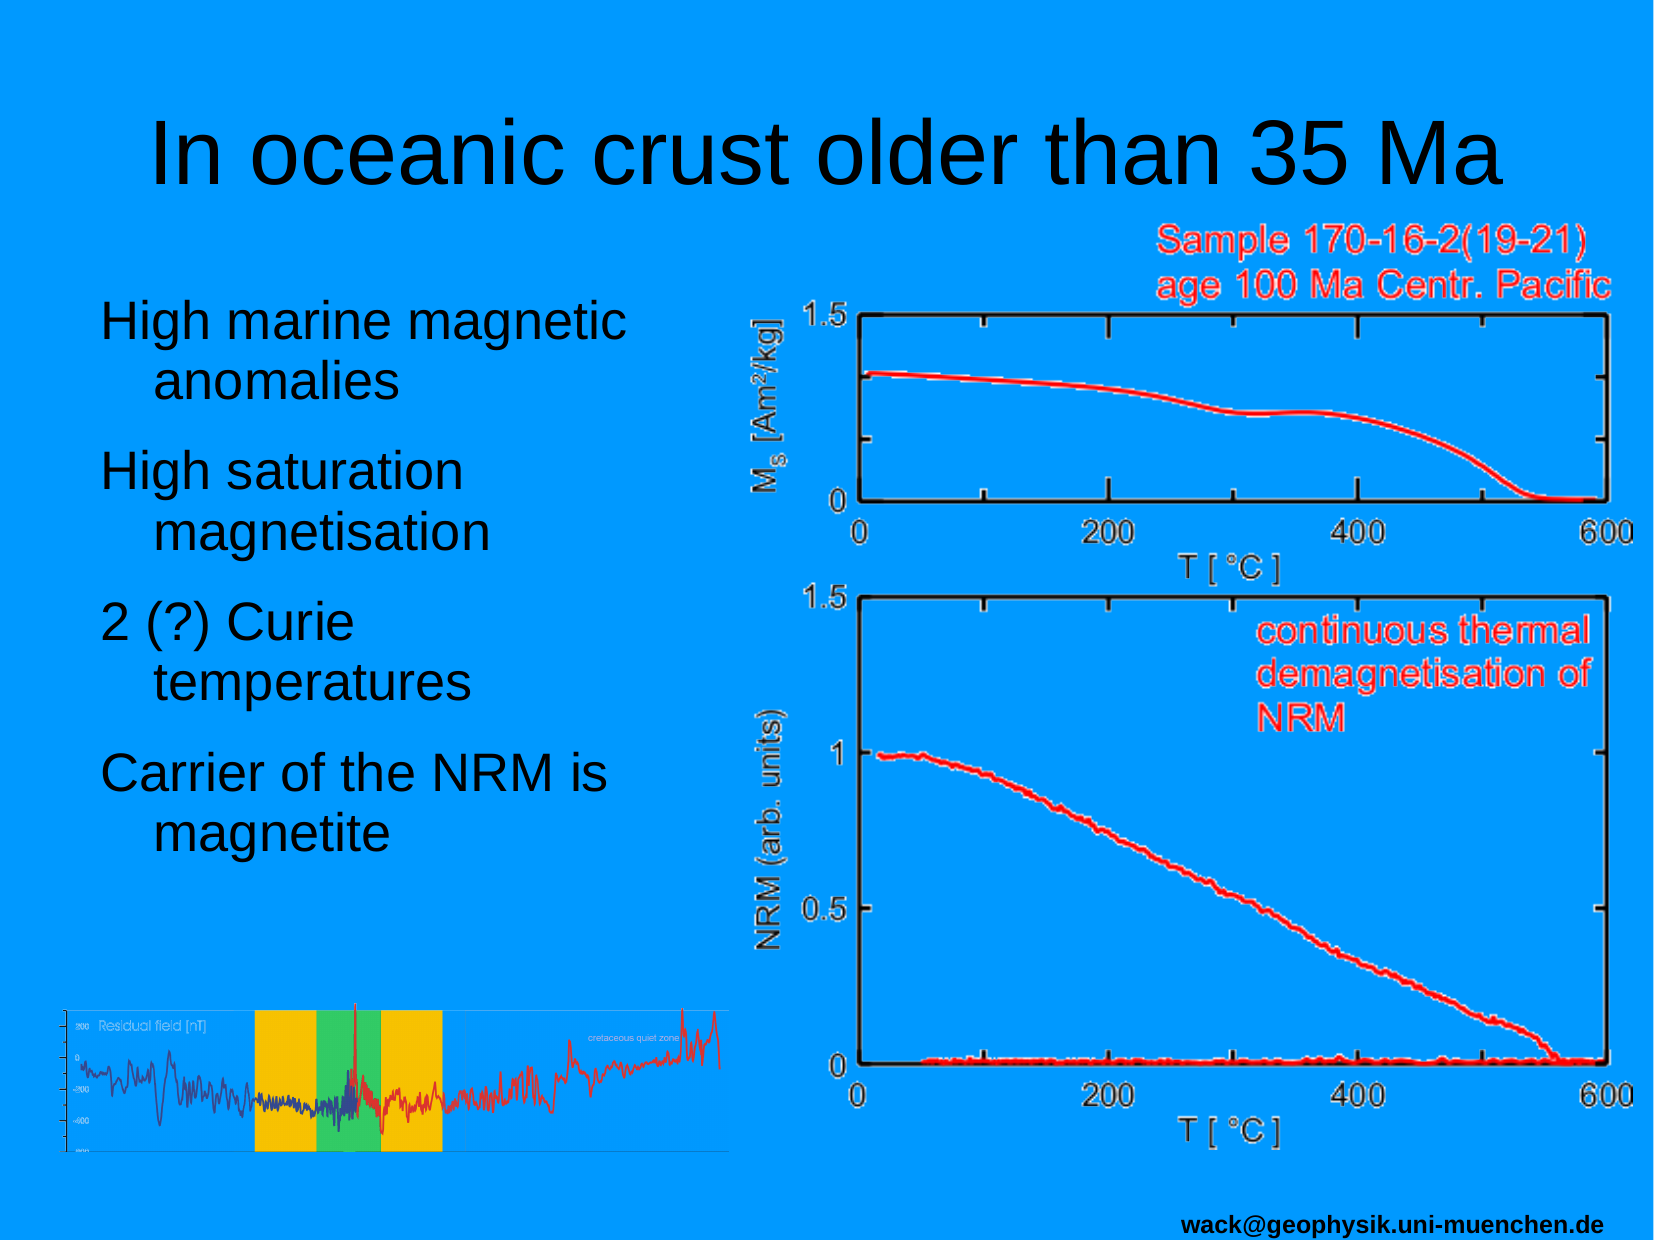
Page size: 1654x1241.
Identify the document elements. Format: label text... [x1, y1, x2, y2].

picture [747, 218, 1633, 1150]
list High marine magnetic anomalies High saturation magnetisation 2 (?) Curie temperatures Carrier of the NRM is magnetite [82, 290, 650, 1003]
title In oceanic crust older than 35 Ma [82, 49, 1571, 257]
picture [59, 1003, 729, 1152]
